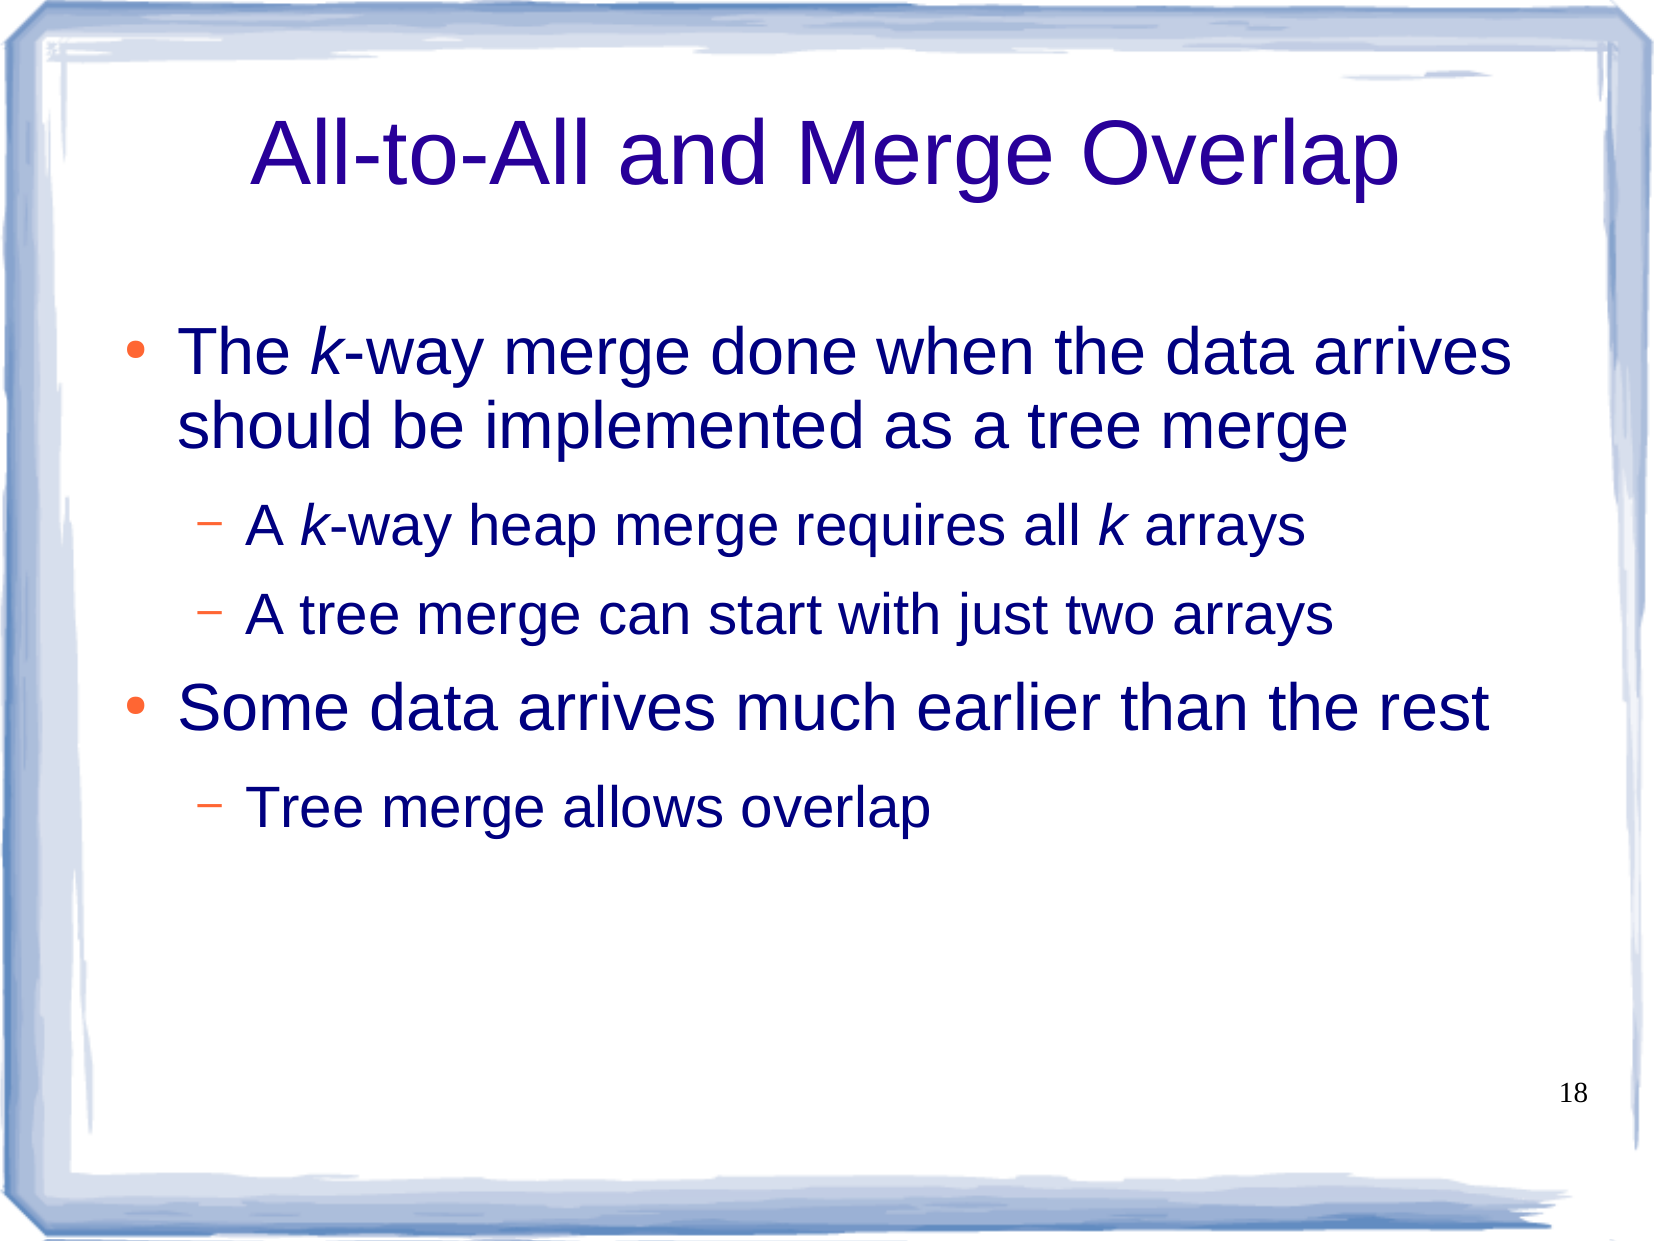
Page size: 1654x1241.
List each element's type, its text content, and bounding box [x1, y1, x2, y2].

title All-to-All and Merge Overlap [82, 49, 1571, 257]
list The k-way merge done when the data arrives should be implemented as a tree merge A k-way heap merge requires all k arrays A tree merge can start with just two arrays Some data arrives much earlier than the rest Tree merge allows overlap [106, 313, 1530, 1118]
picture [0, 0, 1654, 1241]
